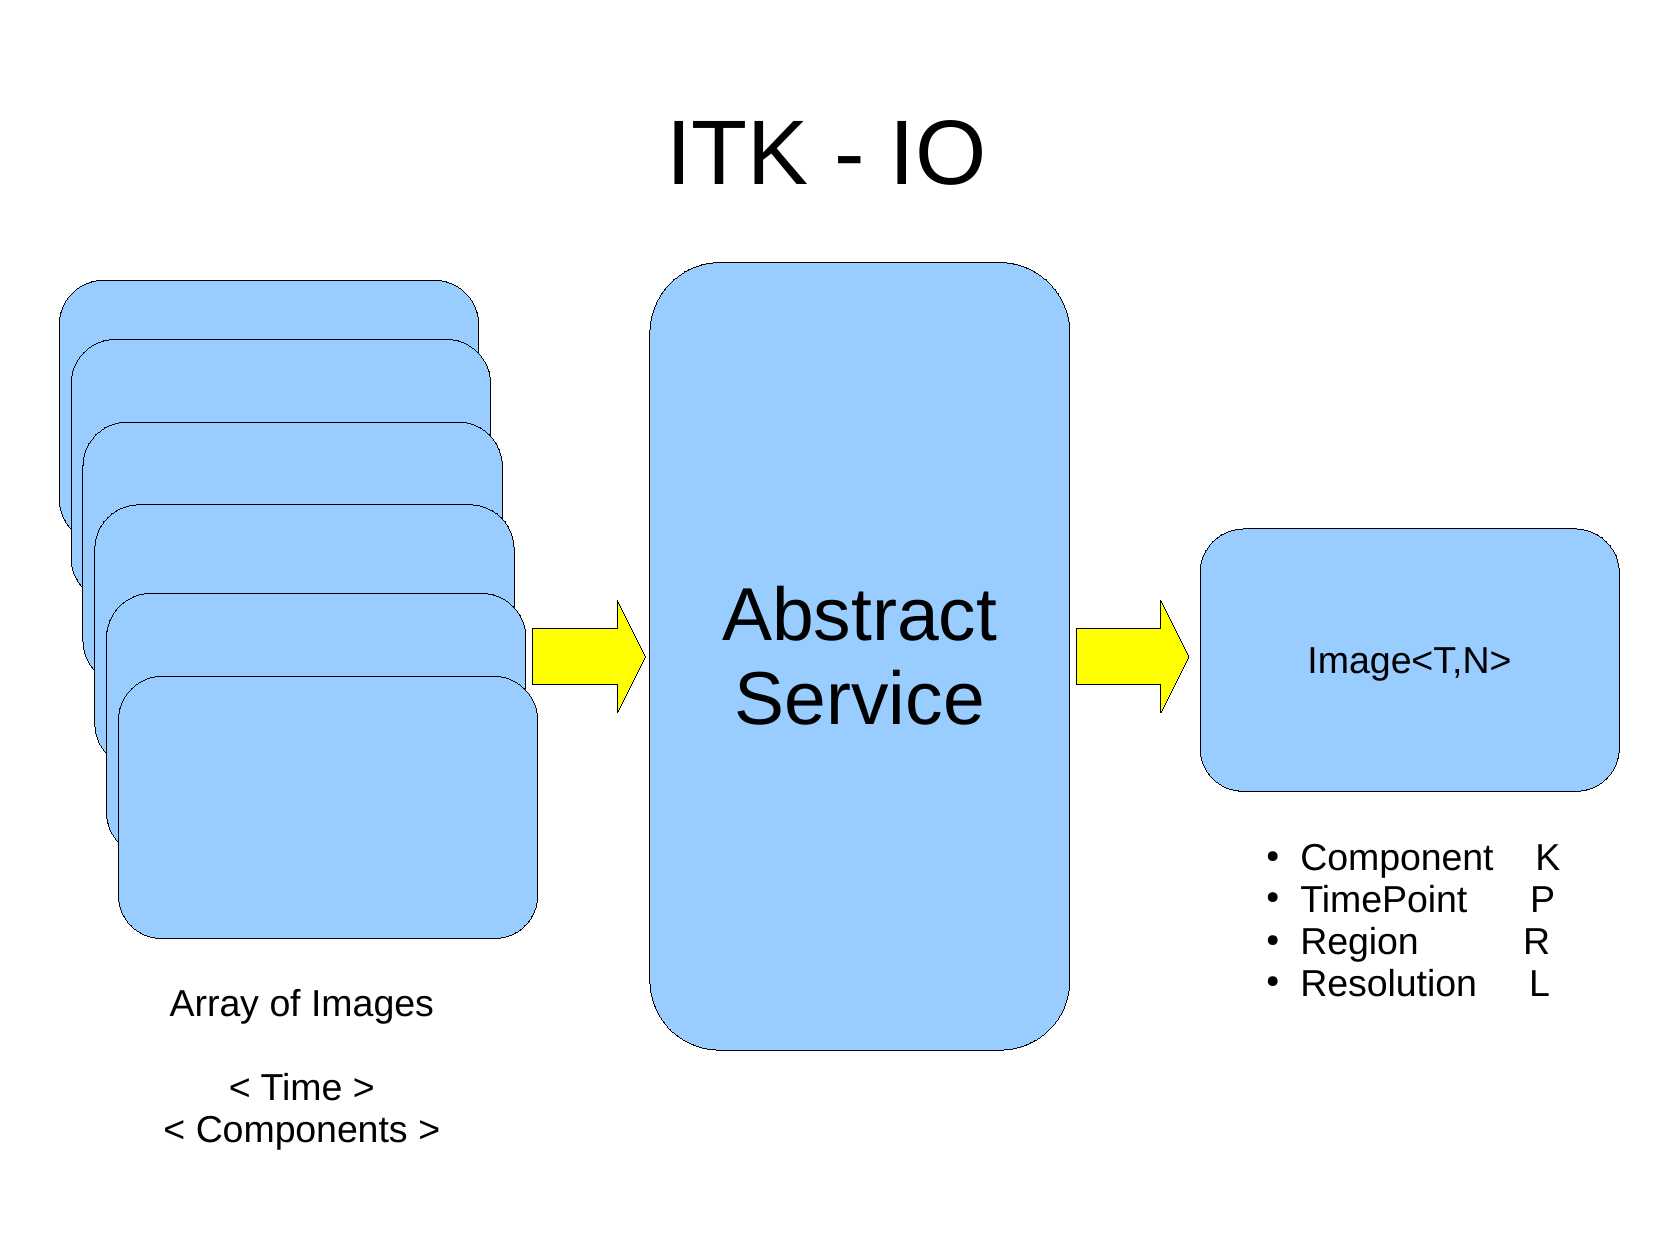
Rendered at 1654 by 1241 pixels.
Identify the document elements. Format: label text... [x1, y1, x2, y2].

text_box [59, 280, 538, 939]
text_box [532, 600, 646, 713]
text_box Array of Images < Time > < Components > [95, 975, 509, 1158]
title ITK - IO [82, 56, 1571, 250]
text_box Component K TimePoint P Region R Resolution L [1251, 828, 1589, 1050]
text_box Image<T,N> [1200, 528, 1620, 792]
text_box Abstract Service [649, 262, 1070, 1051]
text_box [1076, 600, 1189, 713]
